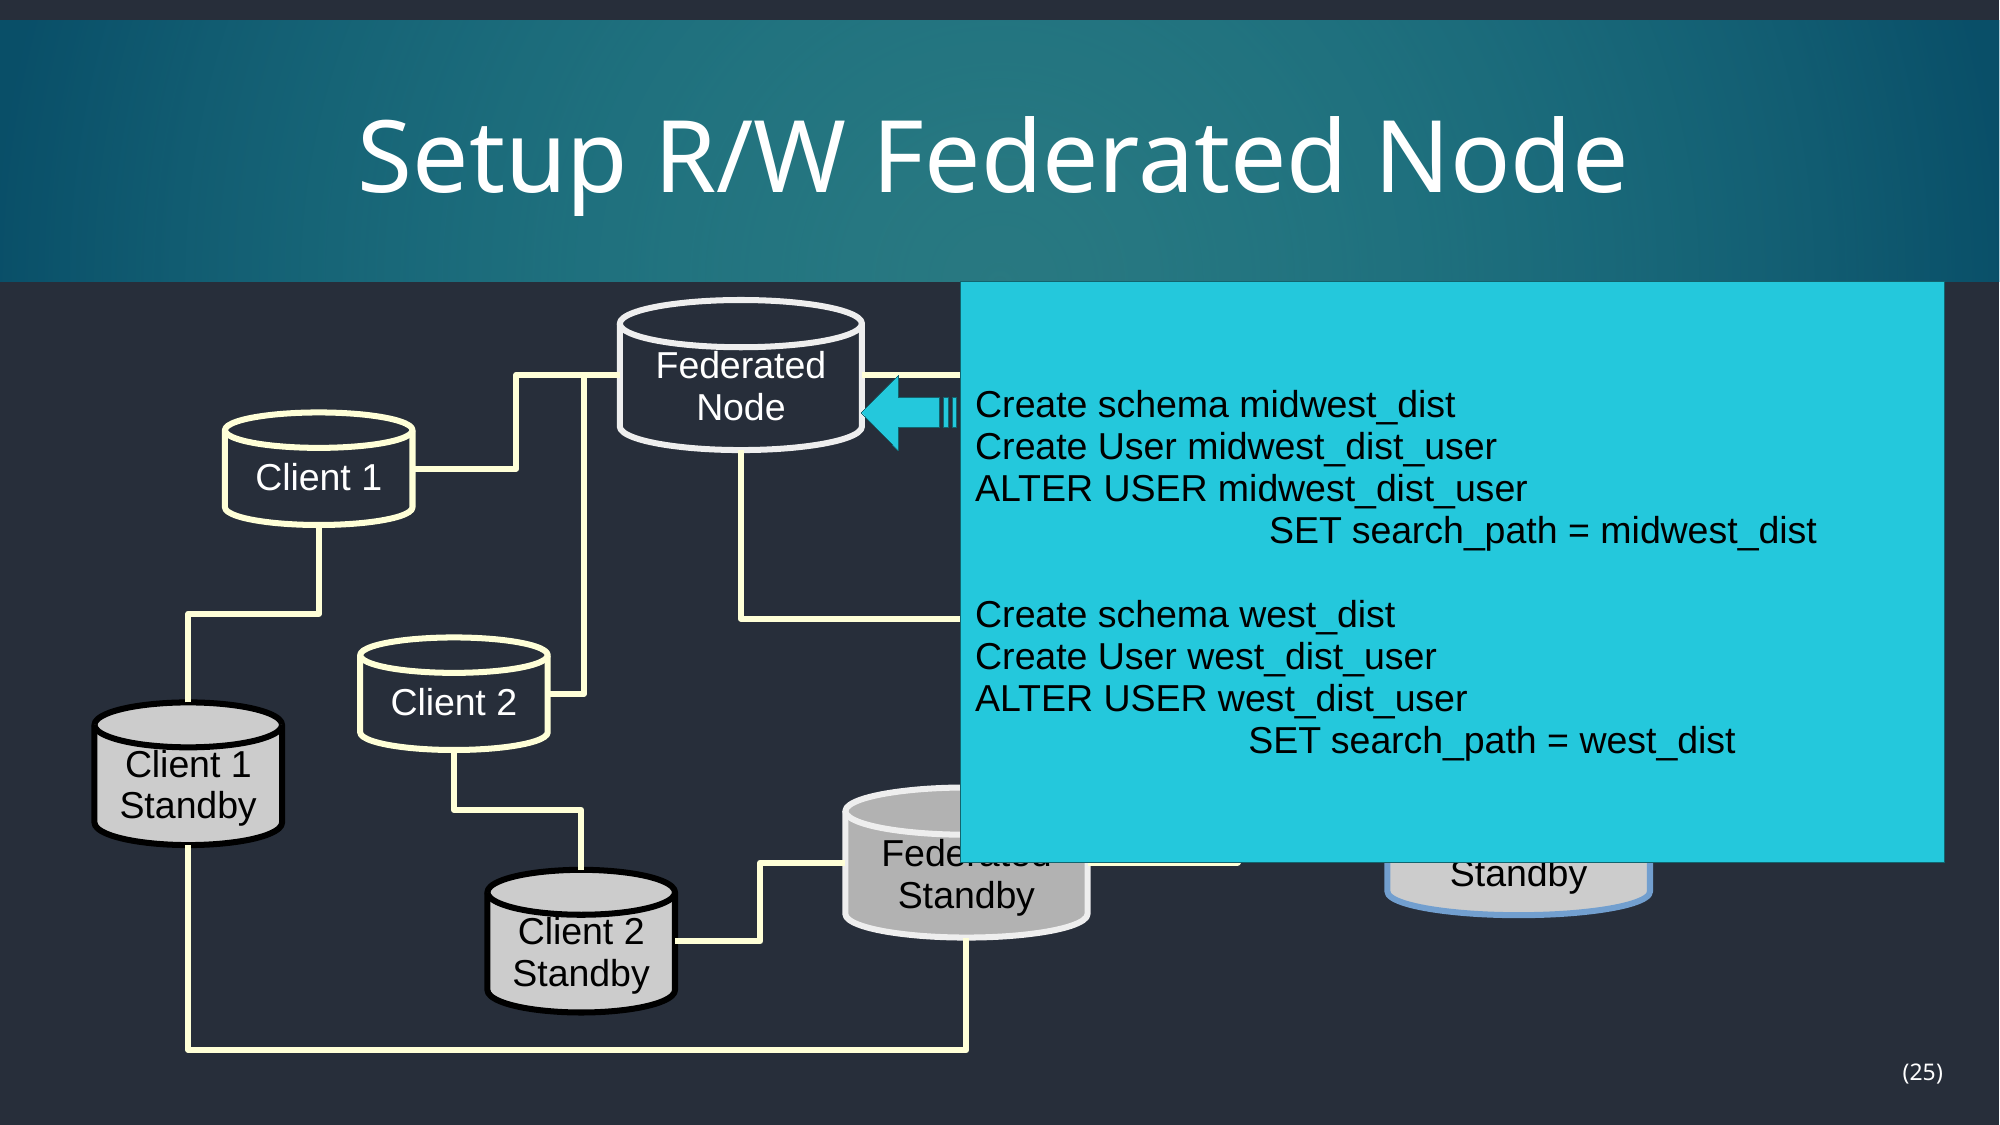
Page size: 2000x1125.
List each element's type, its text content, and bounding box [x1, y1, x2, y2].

text_box Federated Node [619, 299, 862, 451]
text_box Client 2 [360, 637, 548, 750]
text_box [952, 397, 957, 428]
slide_number (<number>) [1508, 1042, 1959, 1103]
text_box [0, 20, 2000, 282]
text_box Client 1 [224, 412, 413, 525]
text_box Federated Standby [845, 787, 1088, 938]
text_box Setup R/W Federated Node [37, 85, 1950, 220]
text_box [861, 375, 940, 451]
text_box Client 2 Standby [487, 869, 676, 1013]
text_box [943, 397, 949, 428]
text_box Create schema midwest_dist Create User midwest_dist_user ALTER USER midwest_dist_user SET search_path = midwest_dist Create schema west_dist Create User west_dist_user ALTER USER west_dist_user SET search_path = west_dist [960, 281, 1945, 863]
text_box Client 1 Standby [94, 702, 283, 846]
text_box Multi-Tenant Standby [1387, 863, 1651, 916]
